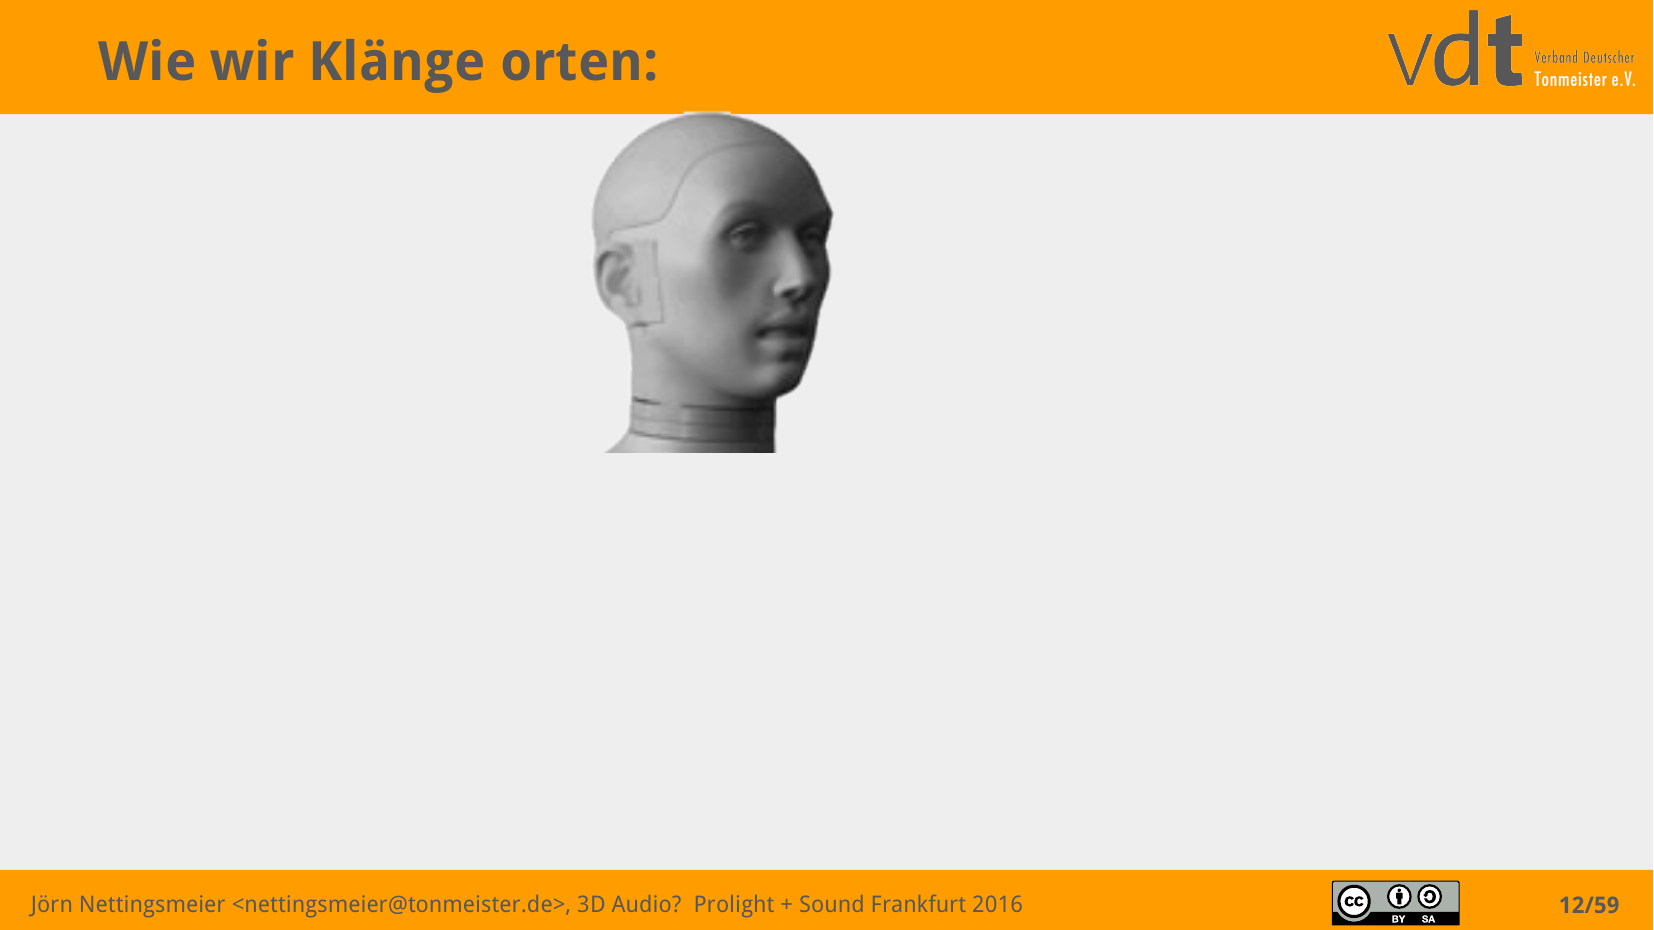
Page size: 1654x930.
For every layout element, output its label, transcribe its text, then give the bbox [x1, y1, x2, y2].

picture [336, 46, 1057, 453]
picture [1377, 0, 1646, 104]
title Wie wir Klänge orten: [98, 4, 1216, 119]
